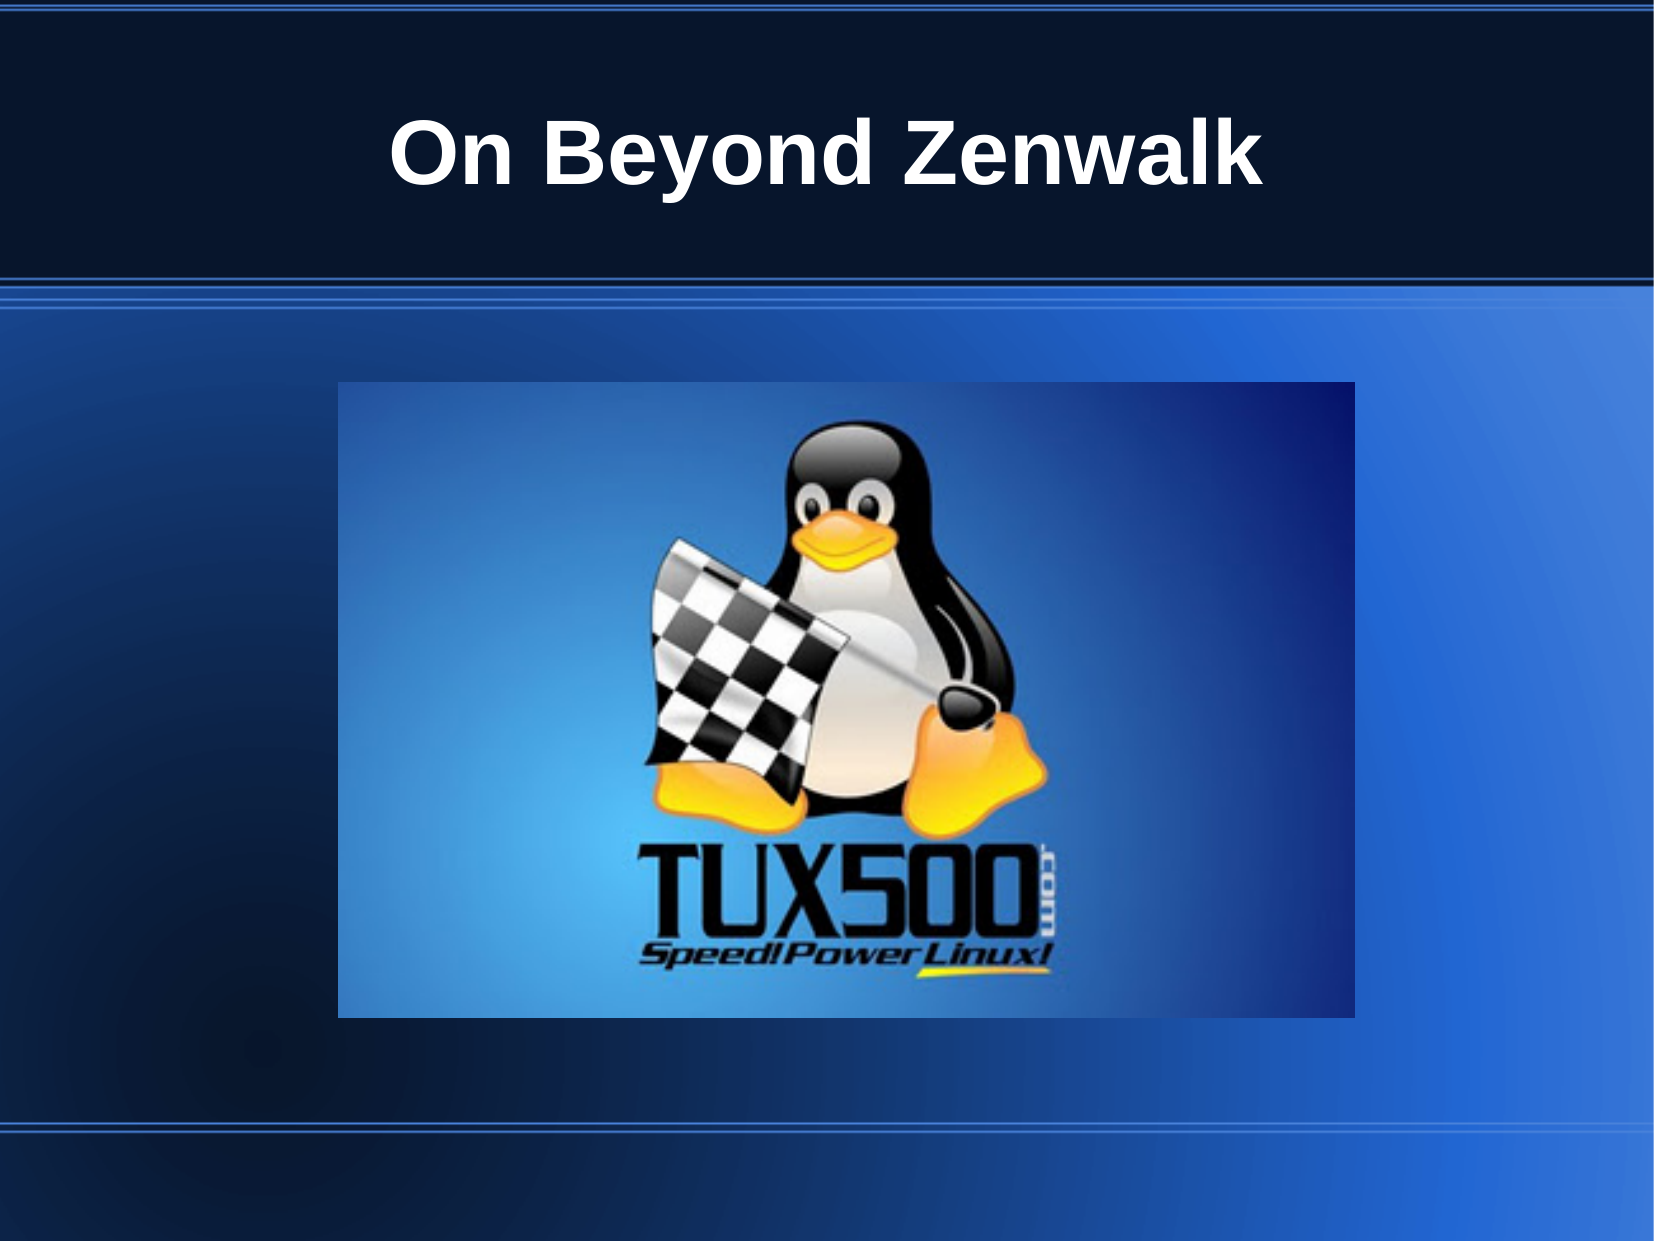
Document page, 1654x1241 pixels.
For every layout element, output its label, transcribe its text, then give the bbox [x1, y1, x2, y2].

list [82, 355, 1571, 1043]
picture [0, 0, 1654, 1241]
title On Beyond Zenwalk [82, 56, 1571, 250]
